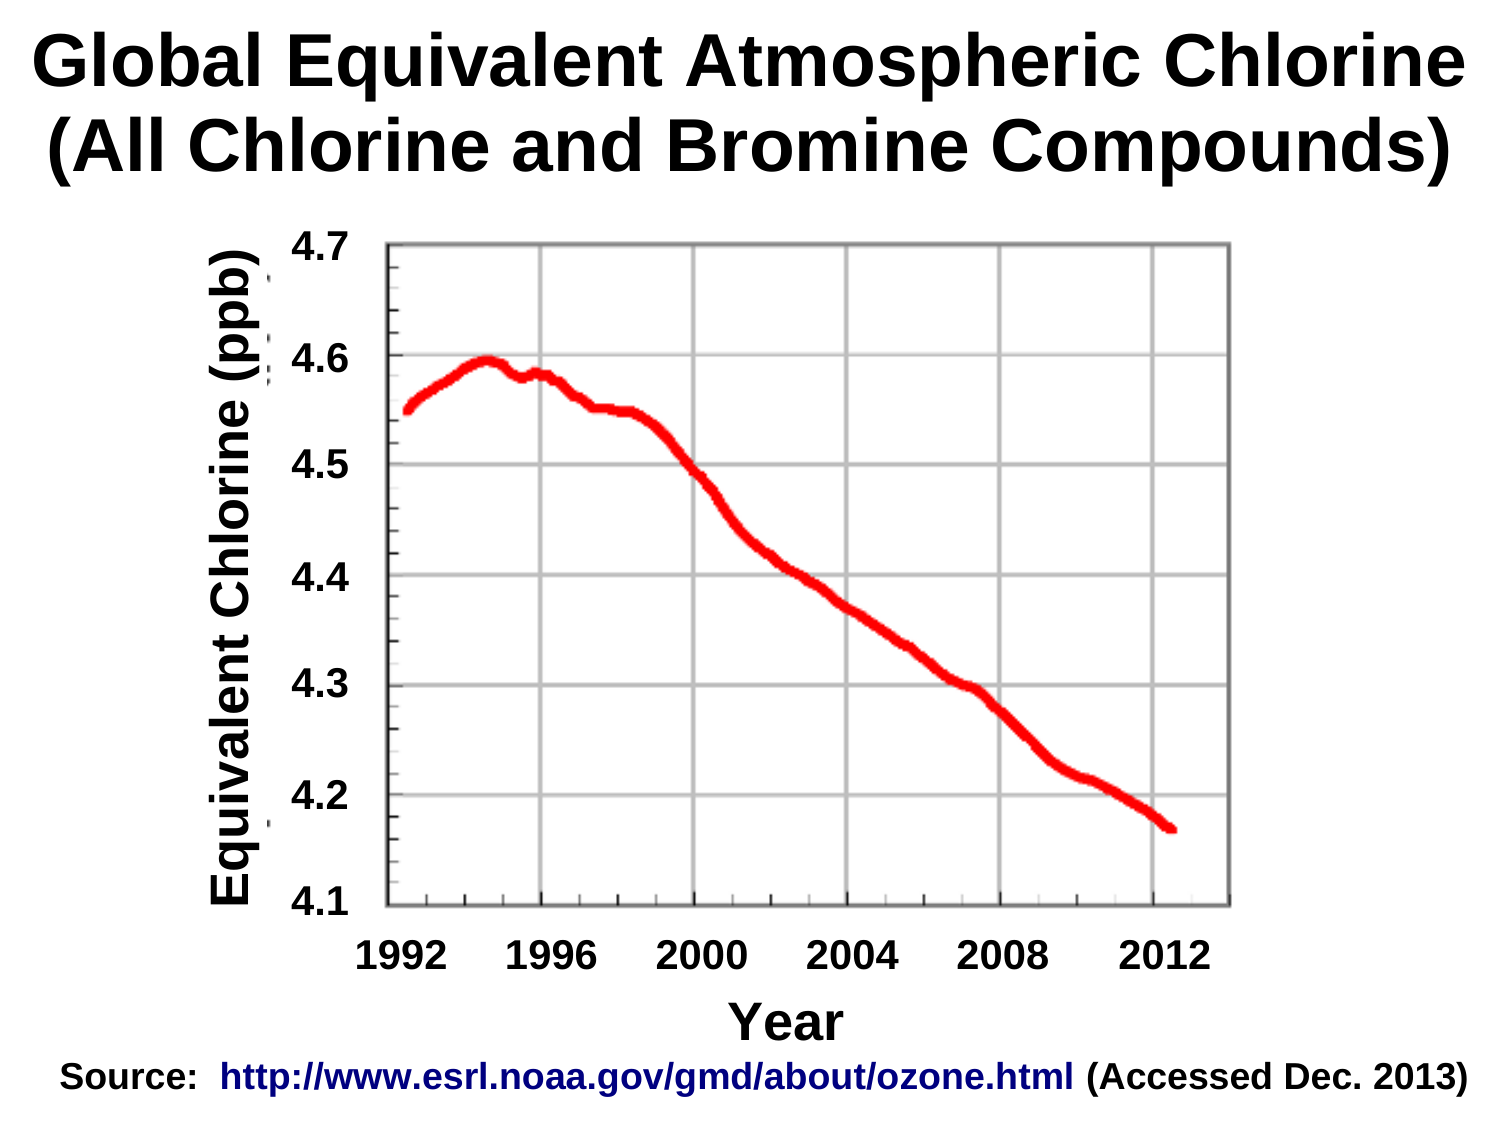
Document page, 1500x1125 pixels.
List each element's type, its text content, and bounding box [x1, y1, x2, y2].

text_box Global Equivalent Atmospheric Chlorine (All Chlorine and Bromine Compounds) [0, 18, 1500, 189]
text_box 4.3 [276, 648, 367, 714]
text_box Source: http://www.esrl.noaa.gov/gmd/about/ozone.html (Accessed Dec. 2013) [44, 1044, 1484, 1105]
text_box Year [712, 978, 860, 1059]
text_box 4.7 [276, 211, 368, 277]
text_box 4.1 [276, 866, 367, 932]
text_box 4.6 [276, 323, 368, 389]
picture [202, 213, 1270, 1003]
text_box 4.4 [276, 542, 368, 607]
text_box 4.2 [276, 760, 367, 826]
text_box Equivalent Chlorine (ppb) [186, 233, 268, 924]
text_box 4.5 [276, 429, 368, 495]
text_box 1992 1996 2000 2004 2008 2012 [339, 919, 1227, 986]
